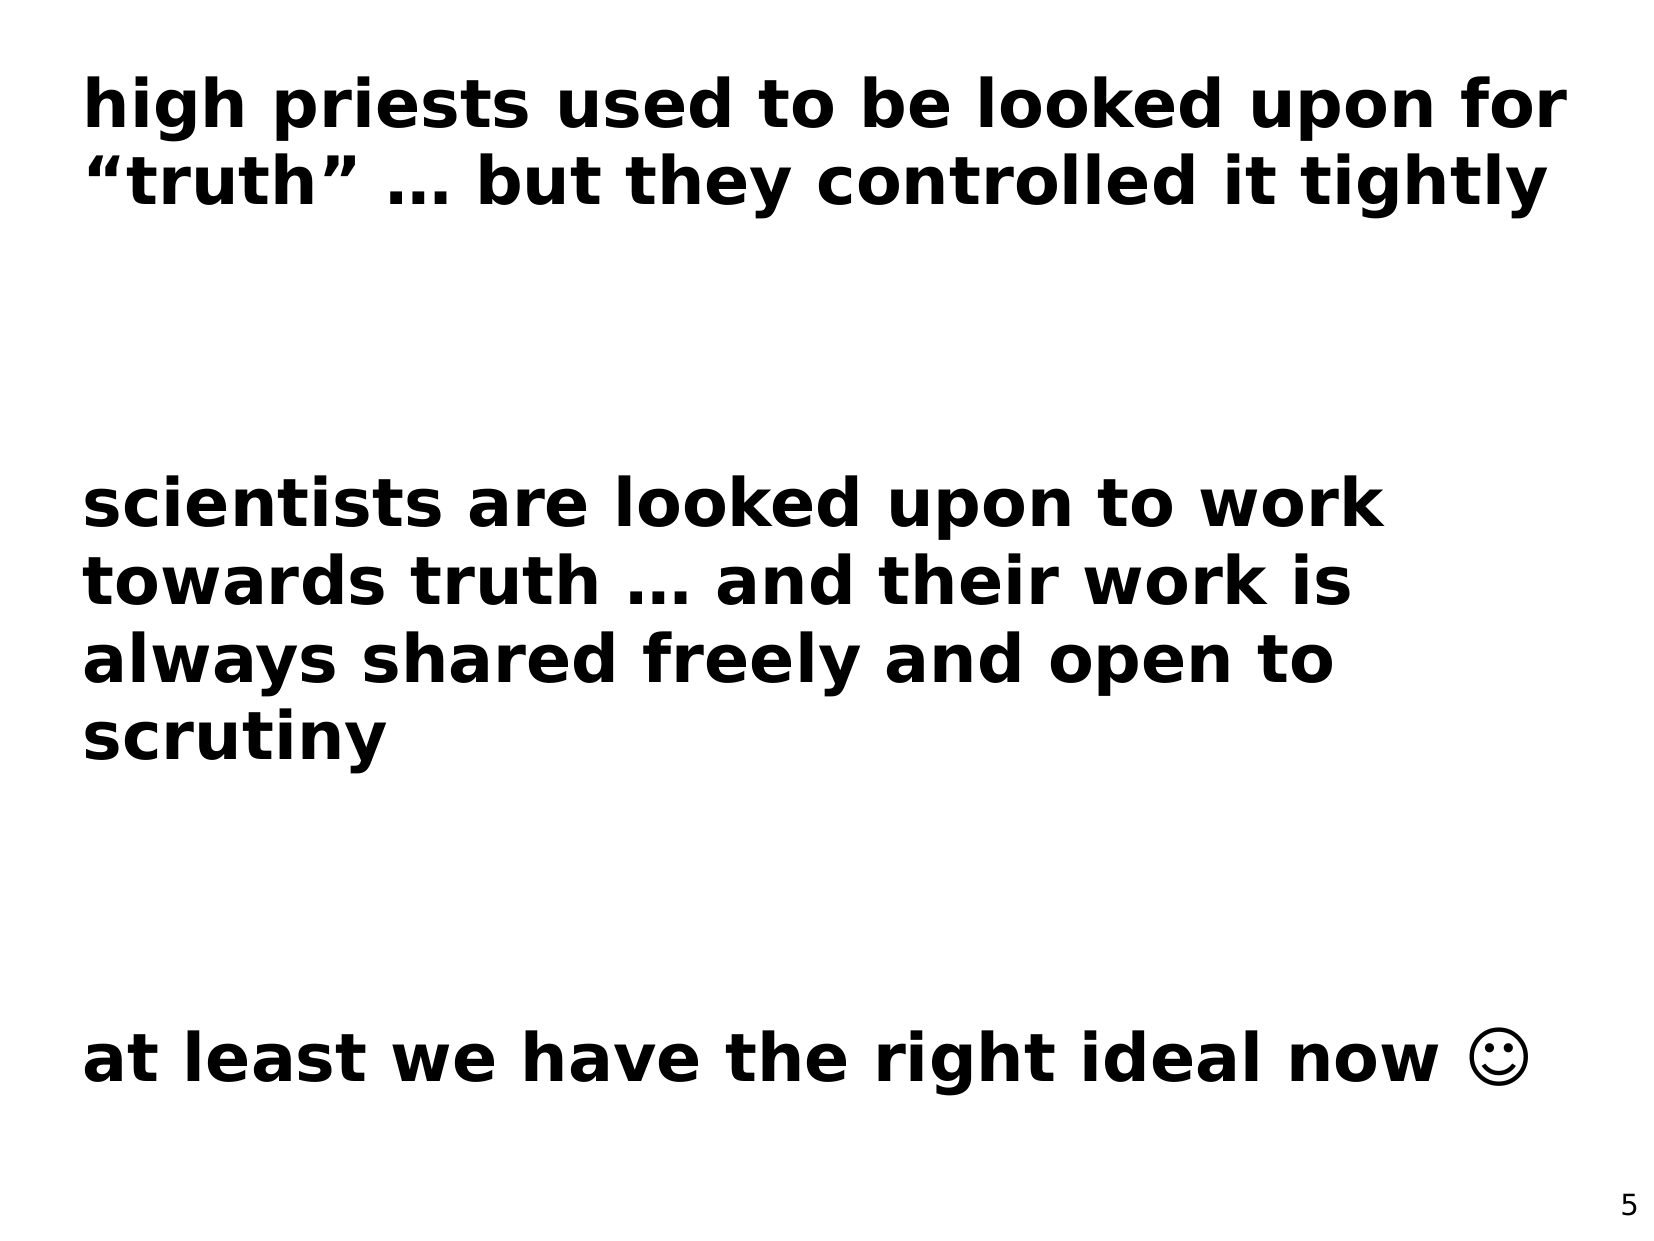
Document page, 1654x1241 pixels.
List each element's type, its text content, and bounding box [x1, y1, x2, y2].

list high priests used to be looked upon for “truth” … but they controlled it tightly scientists are looked upon to work towards truth … and their work is always shared freely and open to scrutiny at least we have the right ideal now ☺ [82, 65, 1571, 1098]
